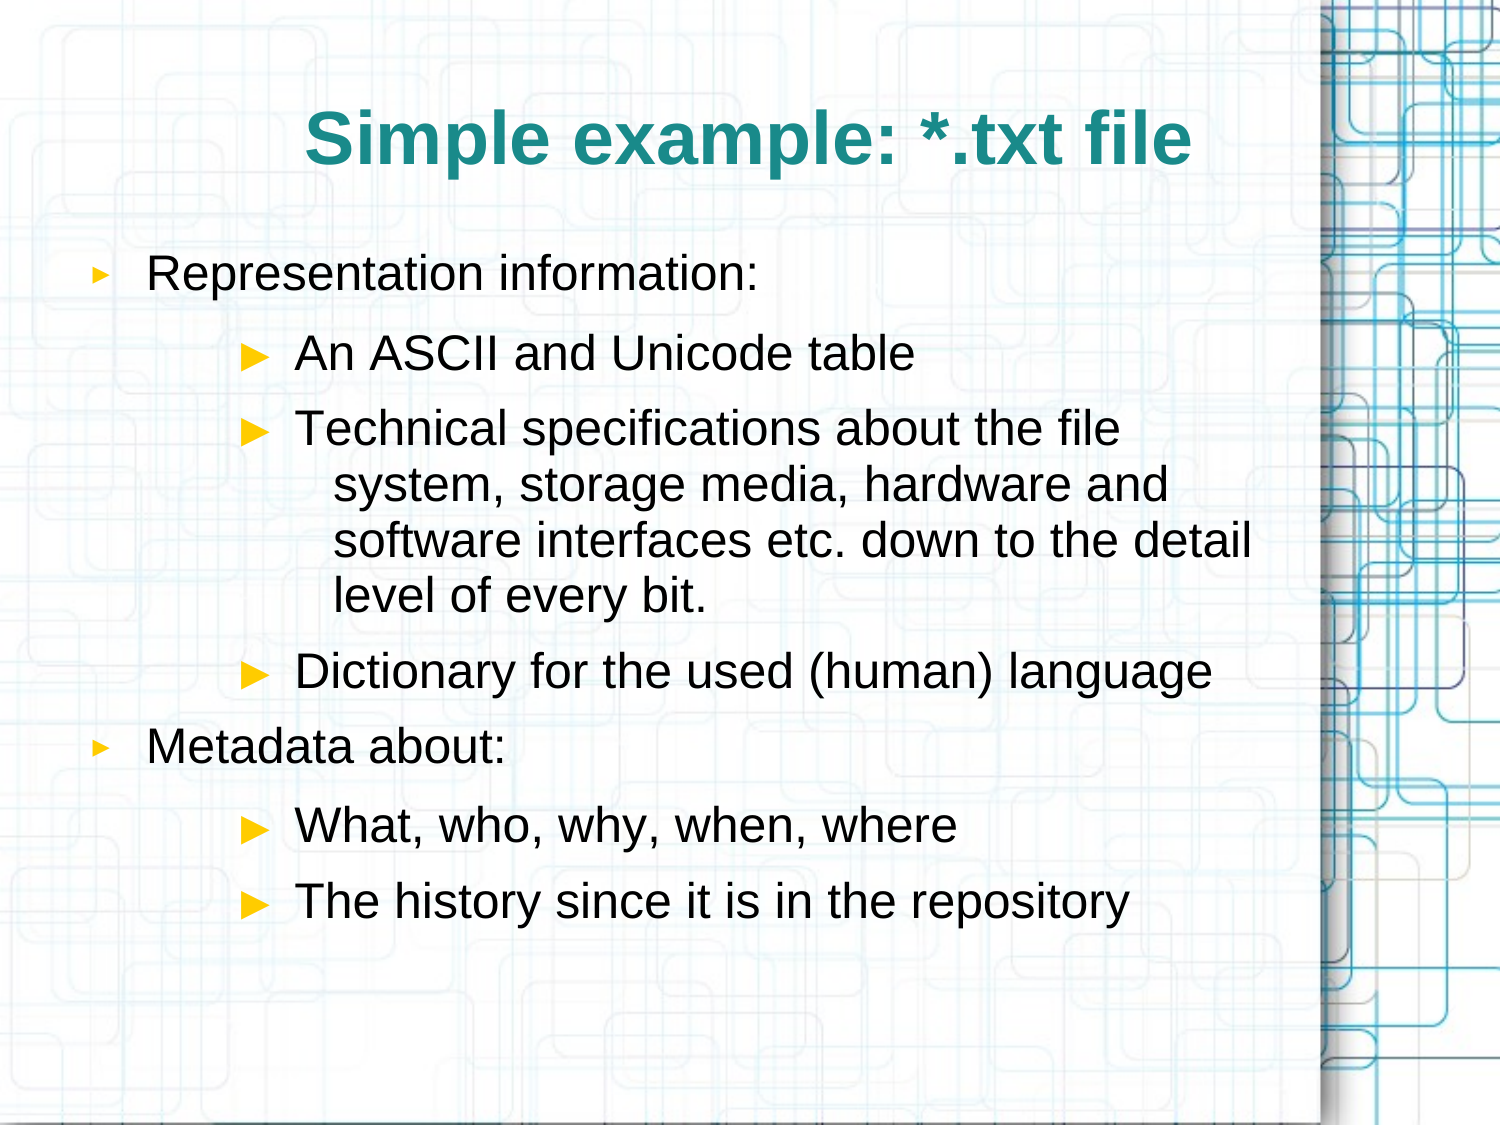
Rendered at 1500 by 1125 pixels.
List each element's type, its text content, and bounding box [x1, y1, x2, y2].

title Simple example: *.txt file [75, 44, 1425, 233]
list Representation information: An ASCII and Unicode table Technical specifications about the file system, storage media, hardware and software interfaces etc. down to the detail level of every bit. Dictionary for the used (human) language Metadata about: What, who, why, when, where The history since it is in the repository [75, 245, 1264, 1054]
picture [0, 0, 1500, 1125]
